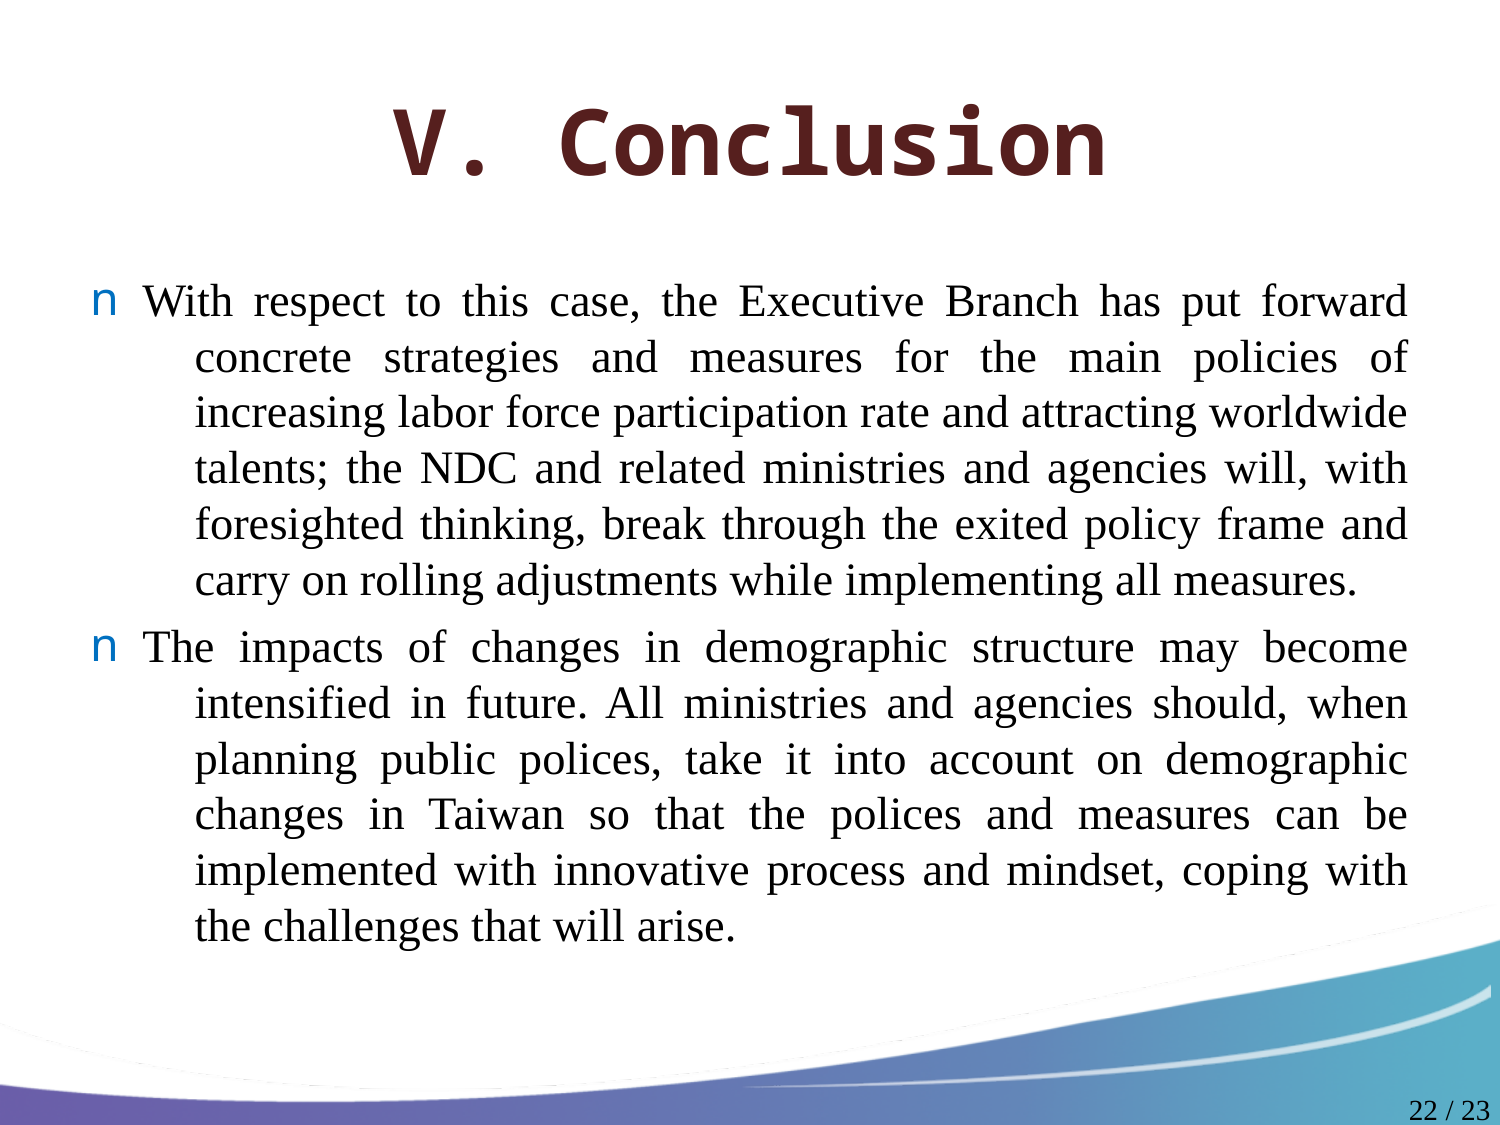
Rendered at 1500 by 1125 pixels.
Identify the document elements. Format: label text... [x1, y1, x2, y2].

list With respect to this case, the Executive Branch has put forward concrete strategies and measures for the main policies of increasing labor force participation rate and attracting worldwide talents; the NDC and related ministries and agencies will, with foresighted thinking, break through the exited policy frame and carry on rolling adjustments while implementing all measures. The impacts of changes in demographic structure may become intensified in future. All ministries and agencies should, when planning public polices, take it into account on demographic changes in Taiwan so that the polices and measures can be implemented with innovative process and mindset, coping with the challenges that will arise. [76, 172, 1404, 1047]
title V. Conclusion [5, 19, 1500, 163]
